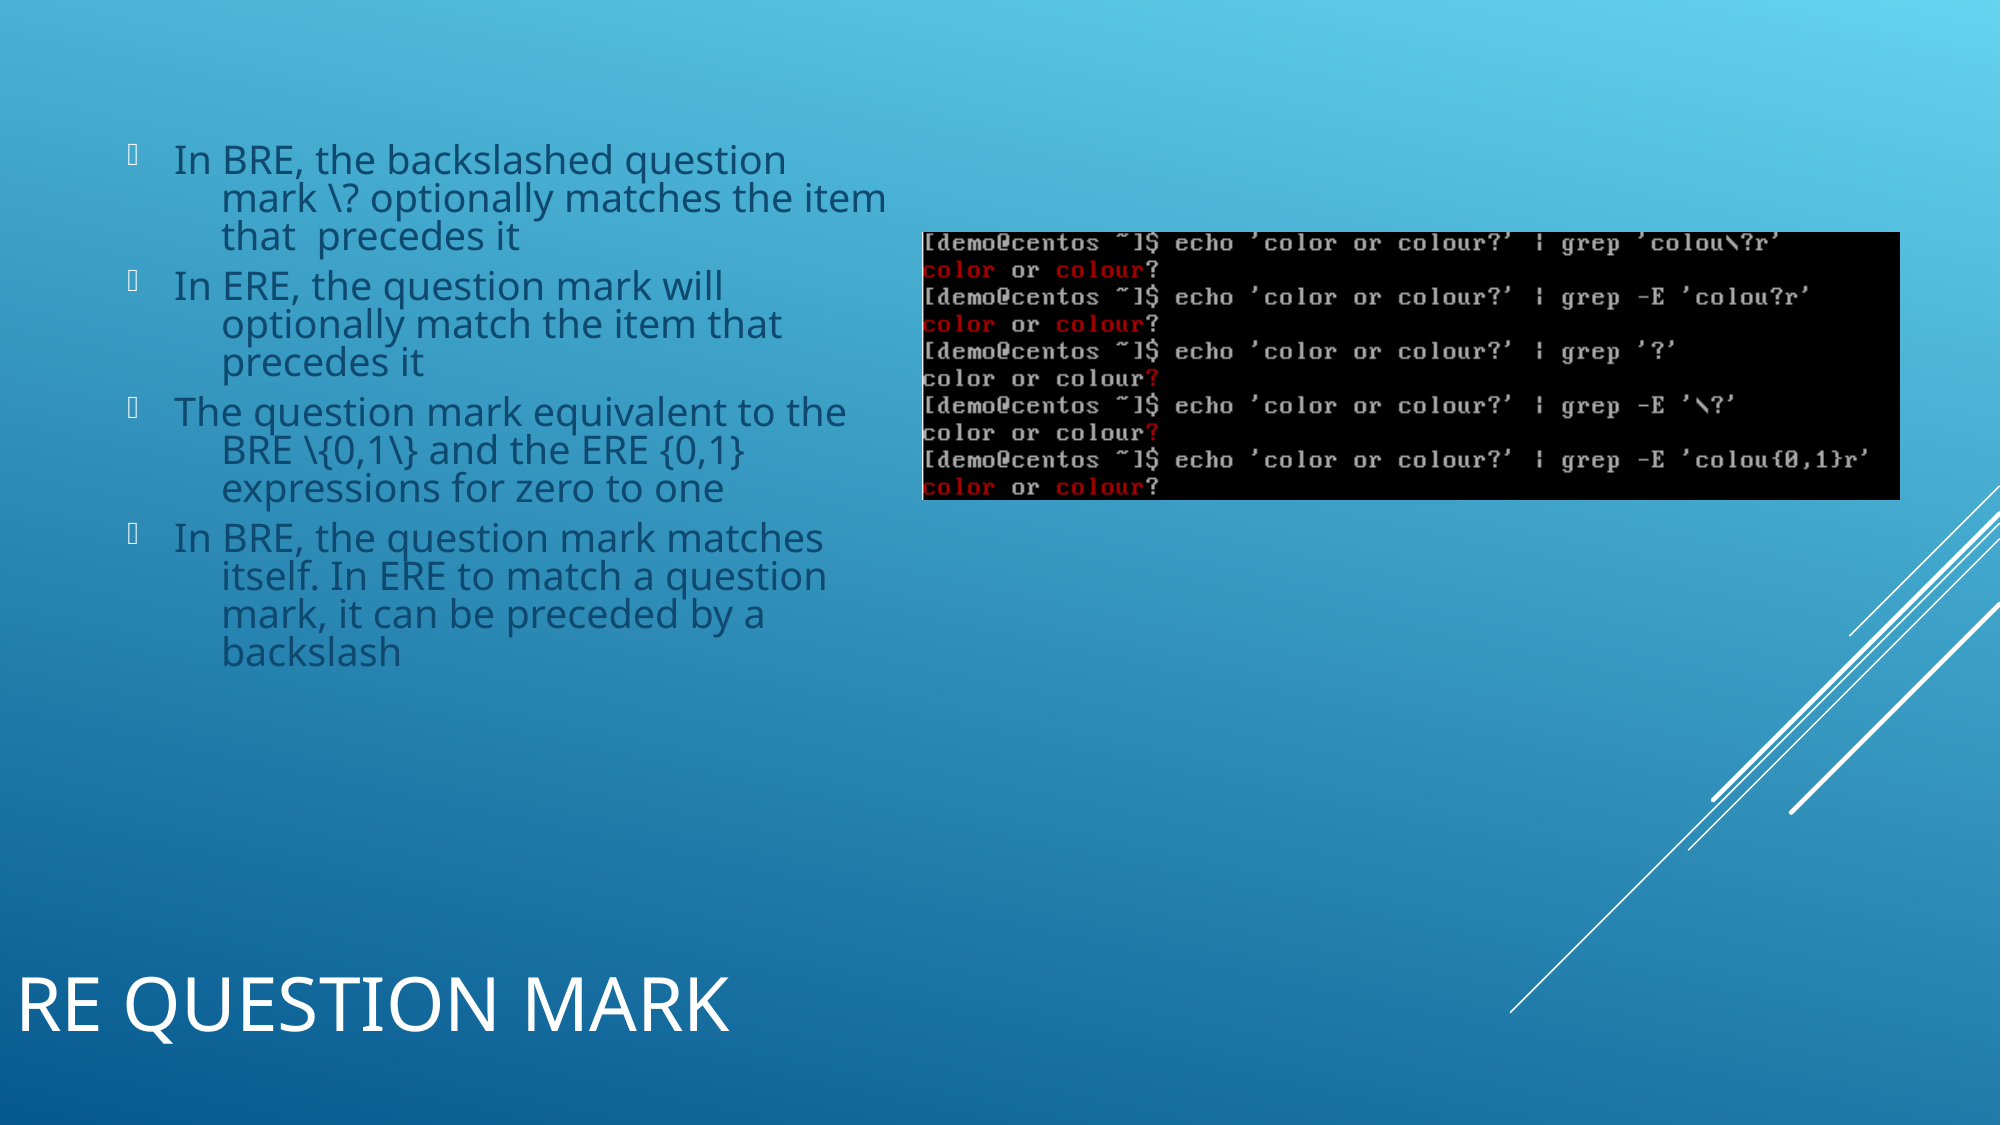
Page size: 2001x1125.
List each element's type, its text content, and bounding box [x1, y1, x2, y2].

title RE question mark [0, 877, 1401, 1125]
list In BRE, the backslashed question mark \? optionally matches the item that precedes it In ERE, the question mark will optionally match the item that precedes it The question mark equivalent to the BRE \{0,1\} and the ERE {0,1} expressions for zero to one In BRE, the question mark matches itself. In ERE to match a question mark, it can be preceded by a backslash [112, 112, 923, 706]
picture [922, 232, 1900, 501]
